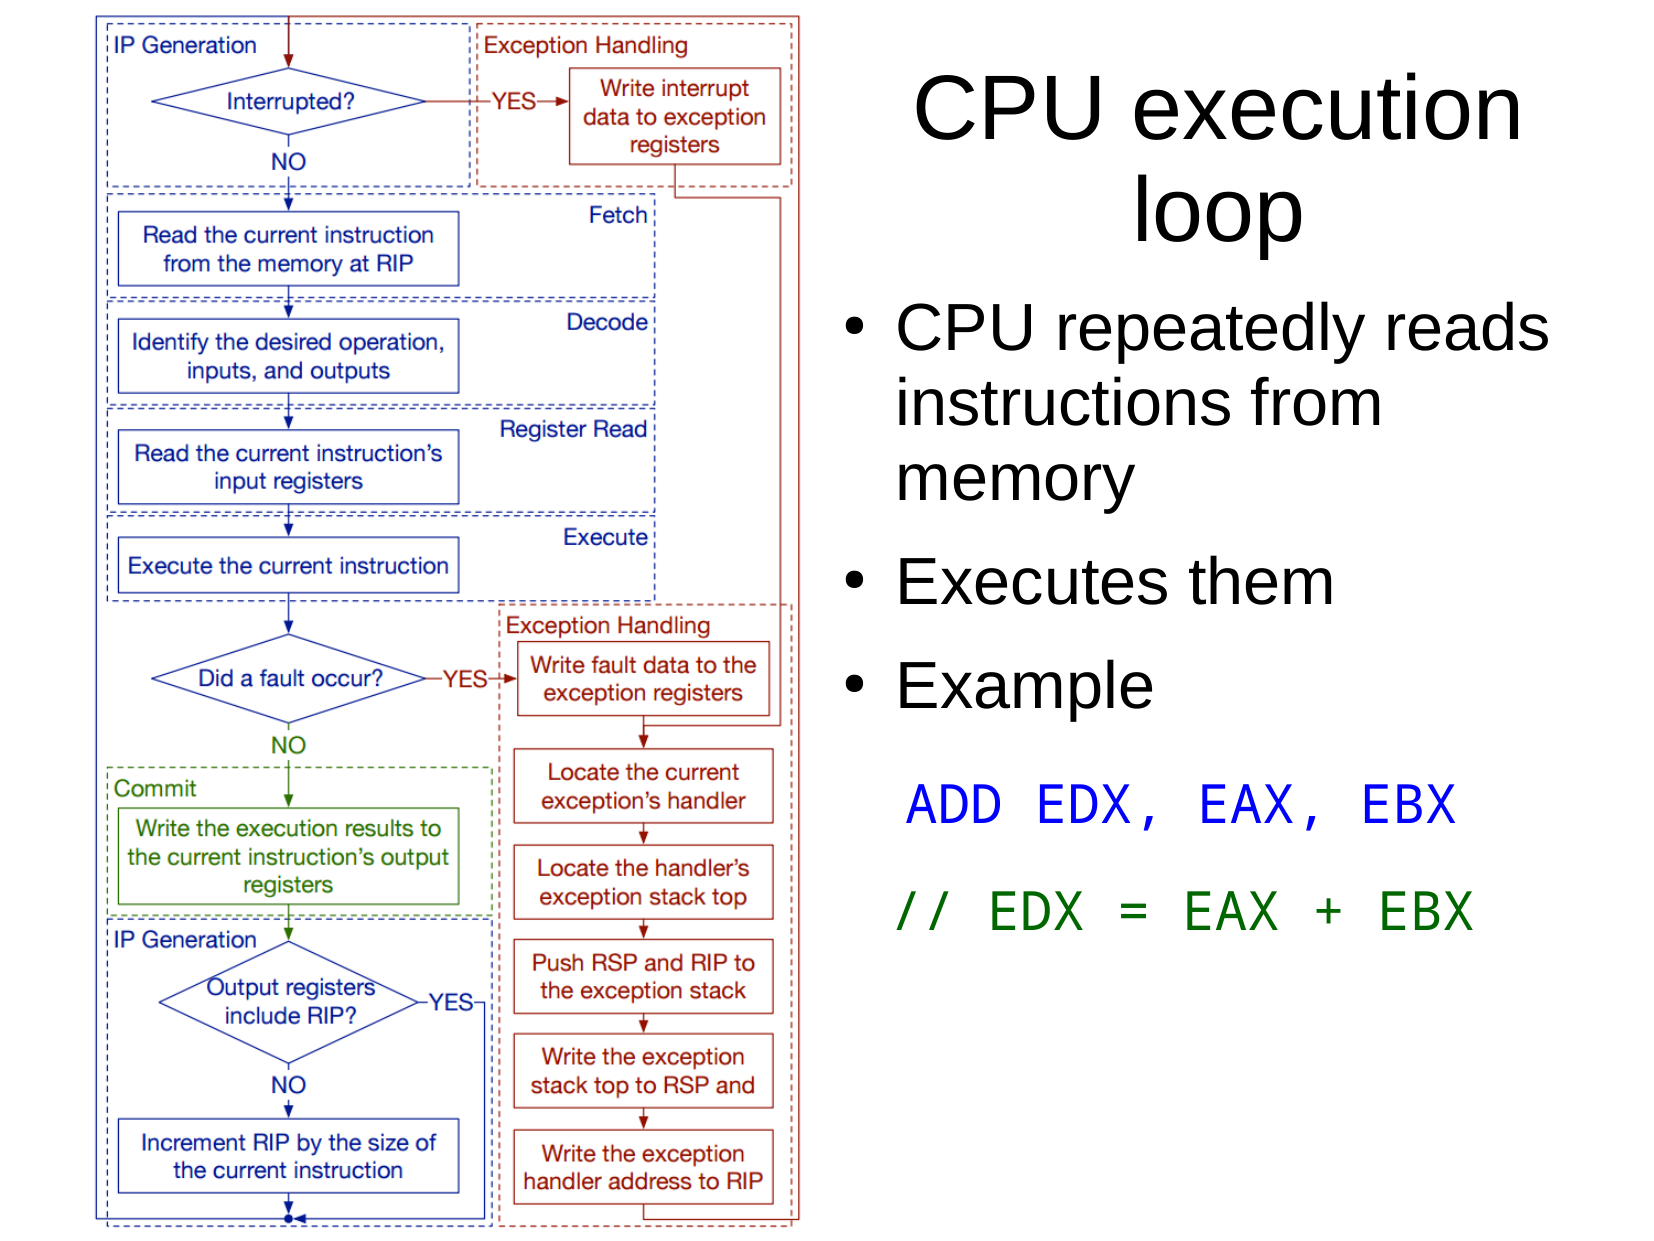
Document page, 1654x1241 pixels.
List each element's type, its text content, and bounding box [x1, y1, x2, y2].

list CPU repeatedly reads instructions from memory Executes them Example ADD EDX, EAX, EBX // EDX = EAX + EBX [825, 290, 1571, 1010]
title CPU execution loop [862, 55, 1576, 263]
picture [75, 0, 817, 1241]
